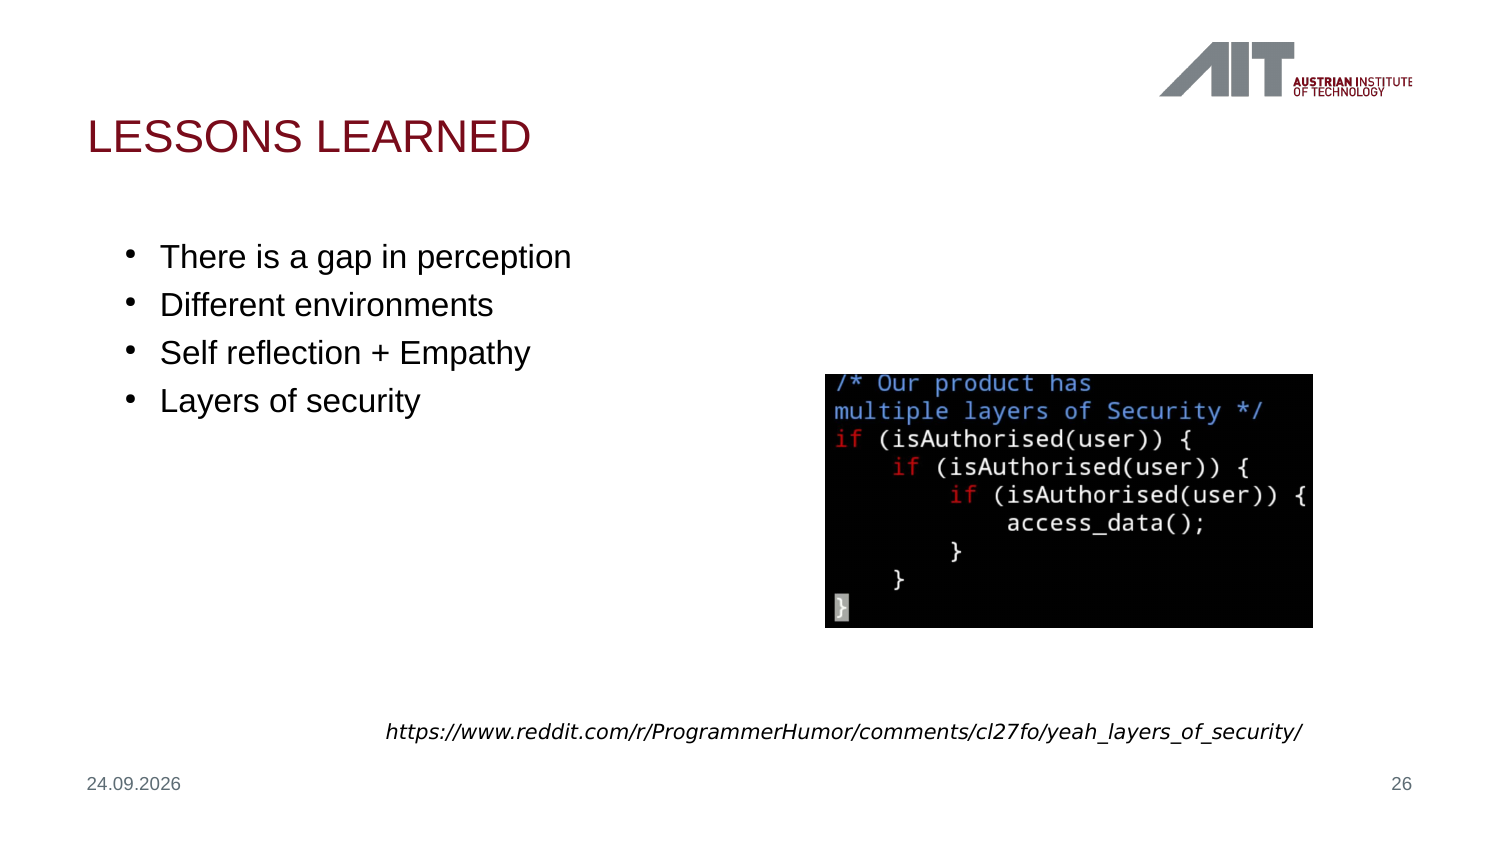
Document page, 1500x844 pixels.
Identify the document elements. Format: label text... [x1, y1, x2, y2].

picture [825, 374, 1313, 628]
title Lessons learned [86, 43, 1117, 162]
slide_number <number> [1113, 776, 1413, 800]
list There is a gap in perception Different environments Self reflection + Empathy Layers of security [124, 234, 826, 563]
text_box https://www.reddit.com/r/ProgrammerHumor/comments/cl27fo/yeah_layers_of_security/ [300, 712, 1463, 776]
slide_number 18.11.2022 [86, 771, 400, 800]
